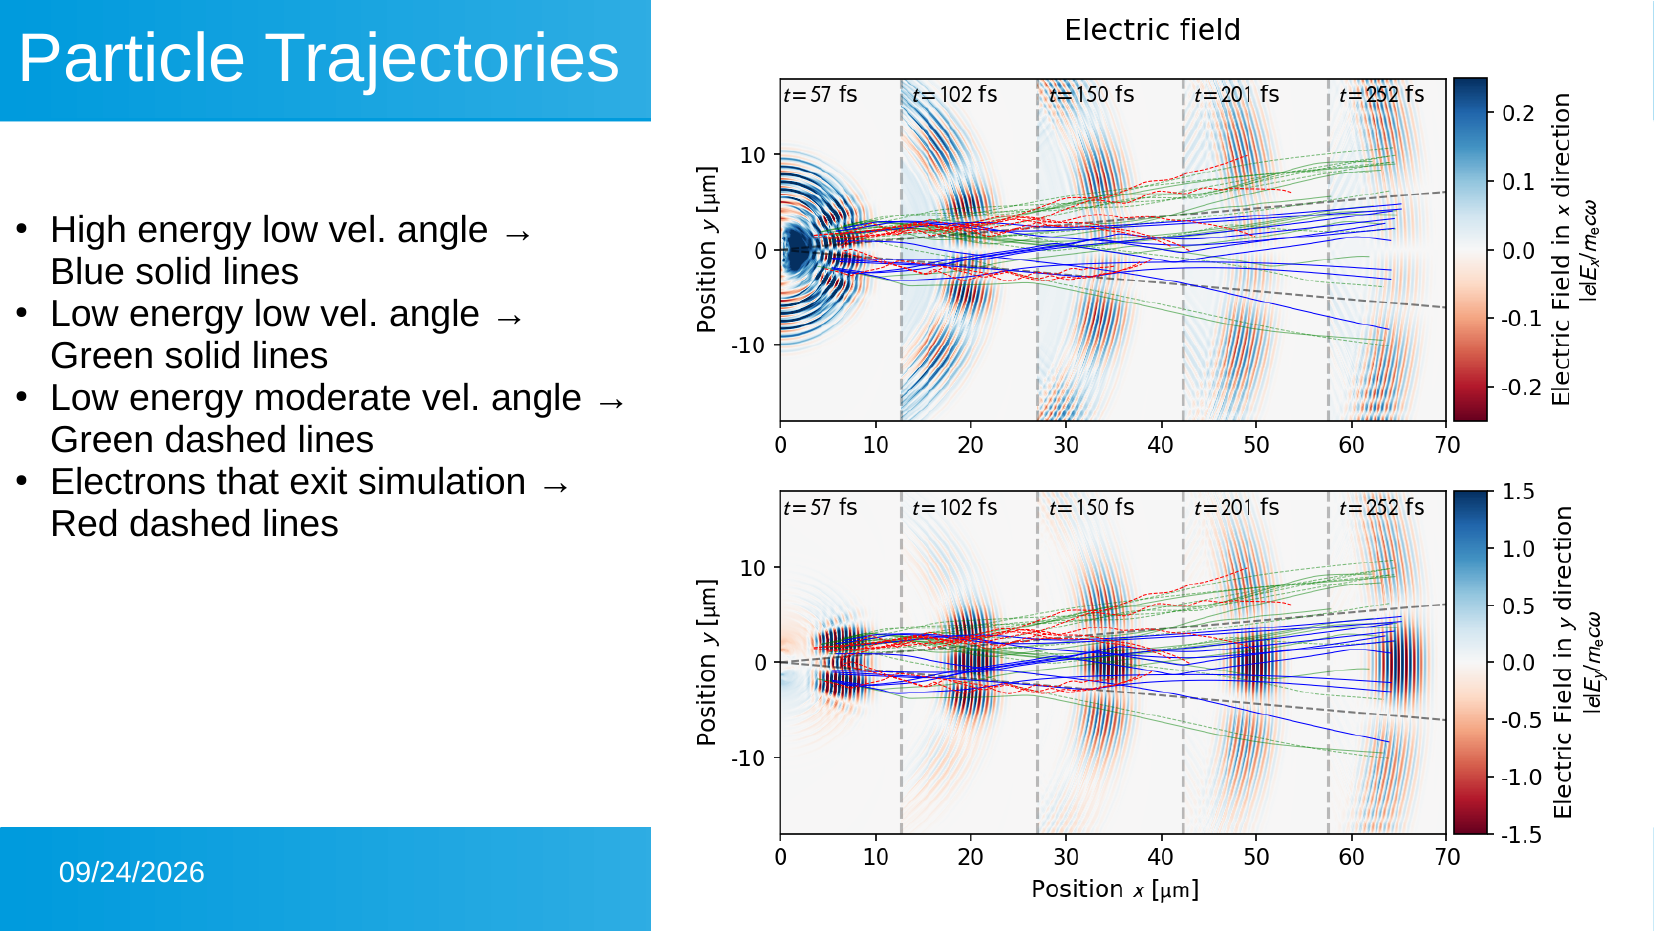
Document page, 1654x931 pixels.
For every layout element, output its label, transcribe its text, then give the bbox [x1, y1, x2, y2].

text_box High energy low vel. angle → Blue solid lines Low energy low vel. angle → Green solid lines Low energy moderate vel. angle → Green dashed lines Electrons that exit simulation → Red dashed lines [0, 201, 652, 713]
picture [651, 0, 1654, 931]
title Particle Trajectories [2, 18, 638, 97]
